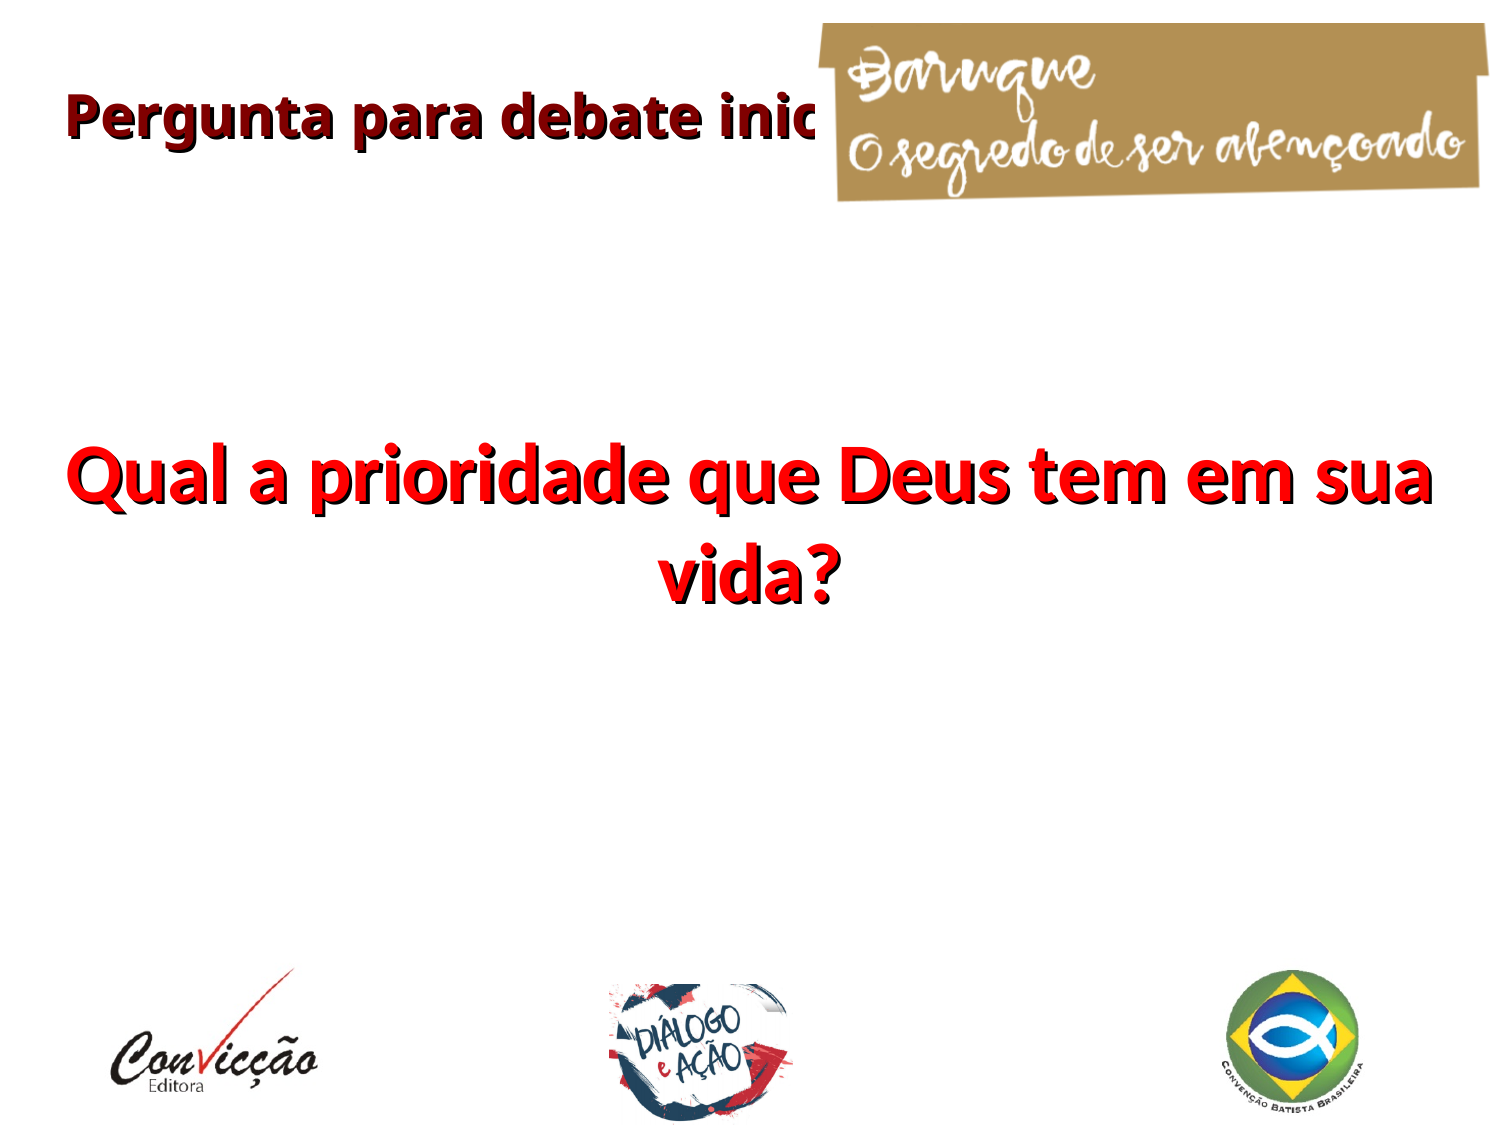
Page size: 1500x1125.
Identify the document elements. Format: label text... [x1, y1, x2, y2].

picture [1207, 958, 1373, 1125]
picture [70, 949, 364, 1125]
picture [815, 23, 1500, 211]
text_box Pergunta para debate inicial [48, 70, 815, 156]
text_box Qual a prioridade que Deus tem em sua vida? [0, 410, 1500, 626]
picture [609, 984, 793, 1125]
